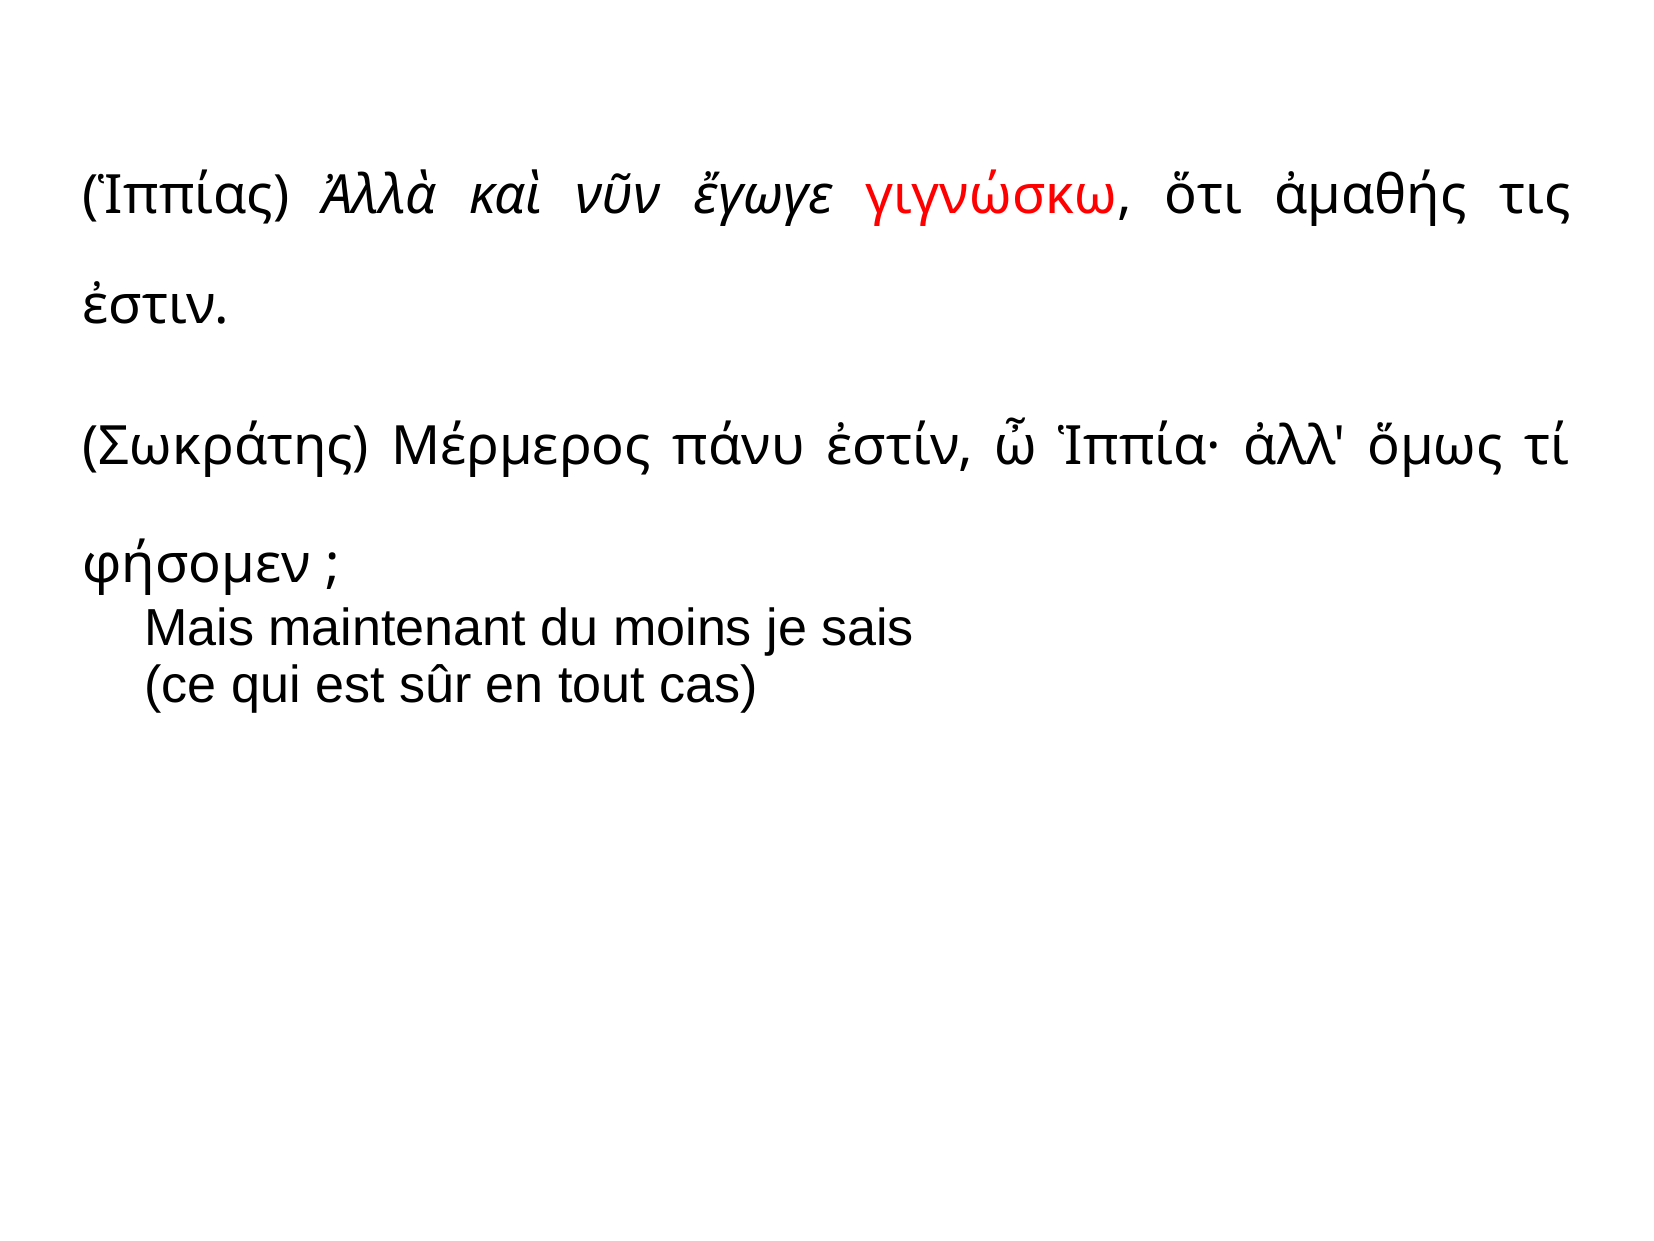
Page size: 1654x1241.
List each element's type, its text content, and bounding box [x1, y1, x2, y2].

list (Ἱππίας) Ἀλλὰ καὶ νῦν ἔγωγε γιγνώσκω, ὅτι ἀμαθής τις ἐστιν. (Σωκράτης) Μέρμερος πάνυ ἐστίν, ὦ Ἱππία· ἀλλ' ὅμως τί φήσομεν ; [82, 118, 1571, 1109]
text_box Mais maintenant du moins je sais (ce qui est sûr en tout cas) [129, 590, 934, 1052]
